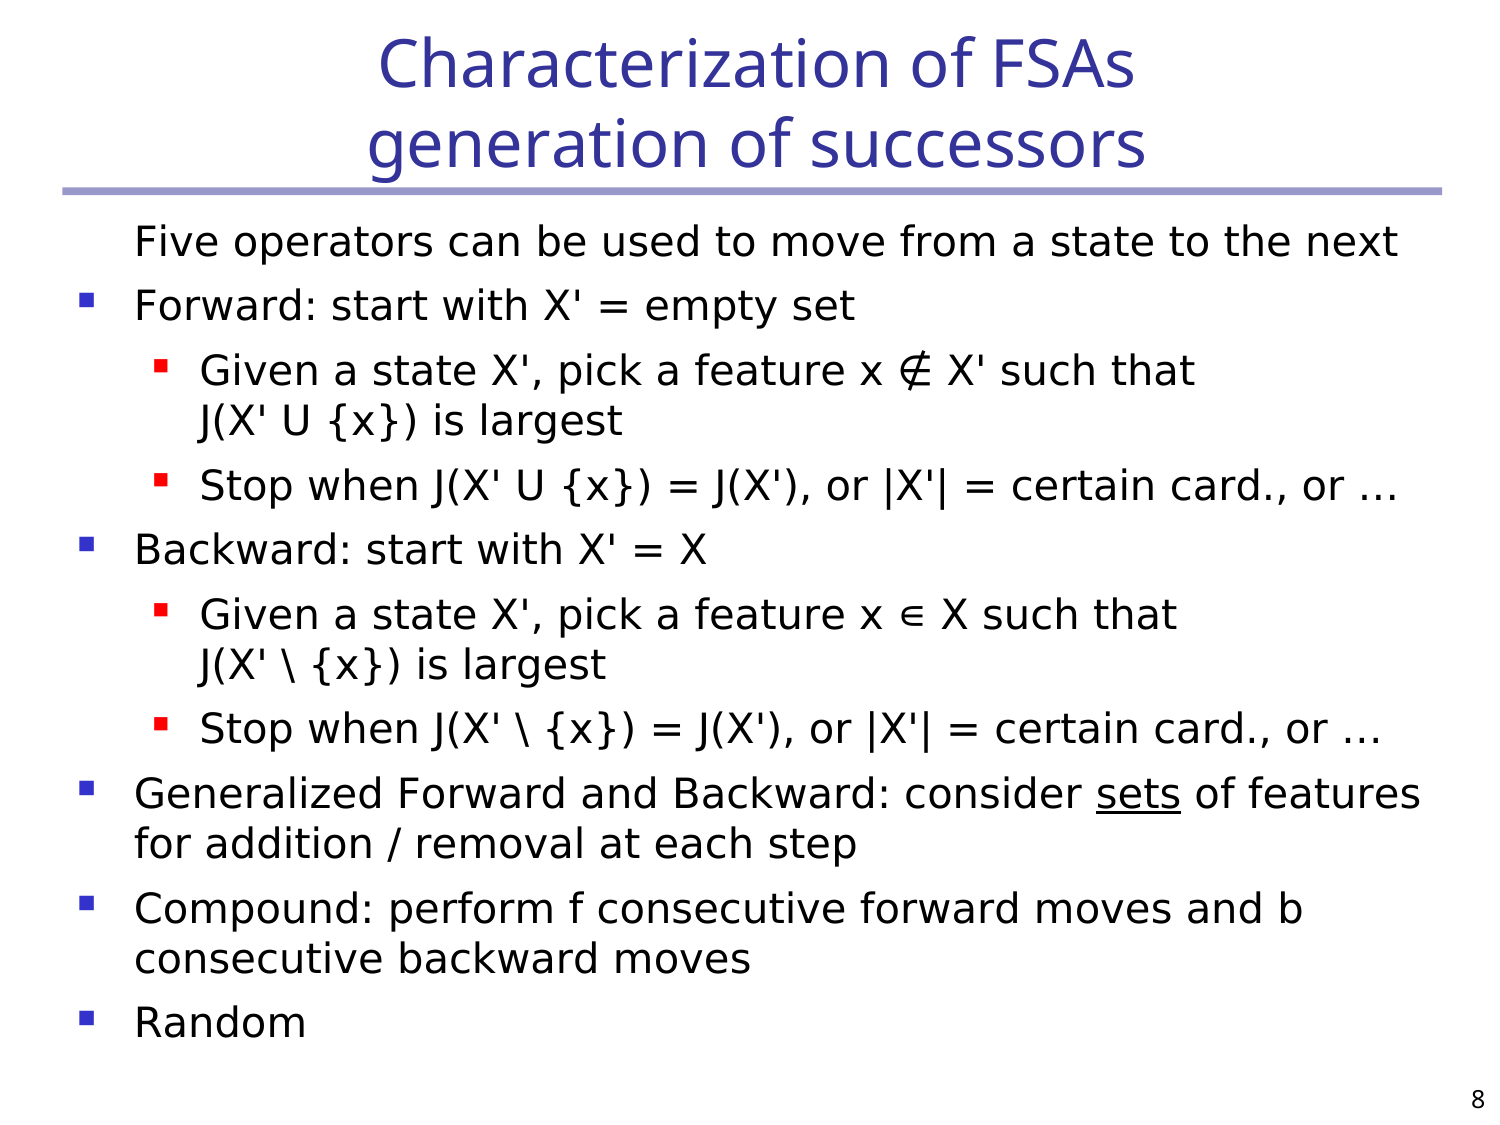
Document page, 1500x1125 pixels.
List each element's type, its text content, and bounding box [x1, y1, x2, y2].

title Characterization of FSAs generation of successors [60, 13, 1456, 189]
text_box <number> [1187, 1050, 1500, 1125]
list Five operators can be used to move from a state to the next Forward: start with X' = empty set Given a state X', pick a feature x ∉ X' such that J(X' U {x}) is largest Stop when J(X' U {x}) = J(X'), or |X'| = certain card., or … Backward: start with X' = X Given a state X', pick a feature x ∊ X such that J(X' \ {x}) is largest Stop when J(X' \ {x}) = J(X'), or |X'| = certain card., or … Generalized Forward and Backward: consider sets of features for addition / removal at each step Compound: perform f consecutive forward moves and b consecutive backward moves Random [62, 142, 1471, 1116]
